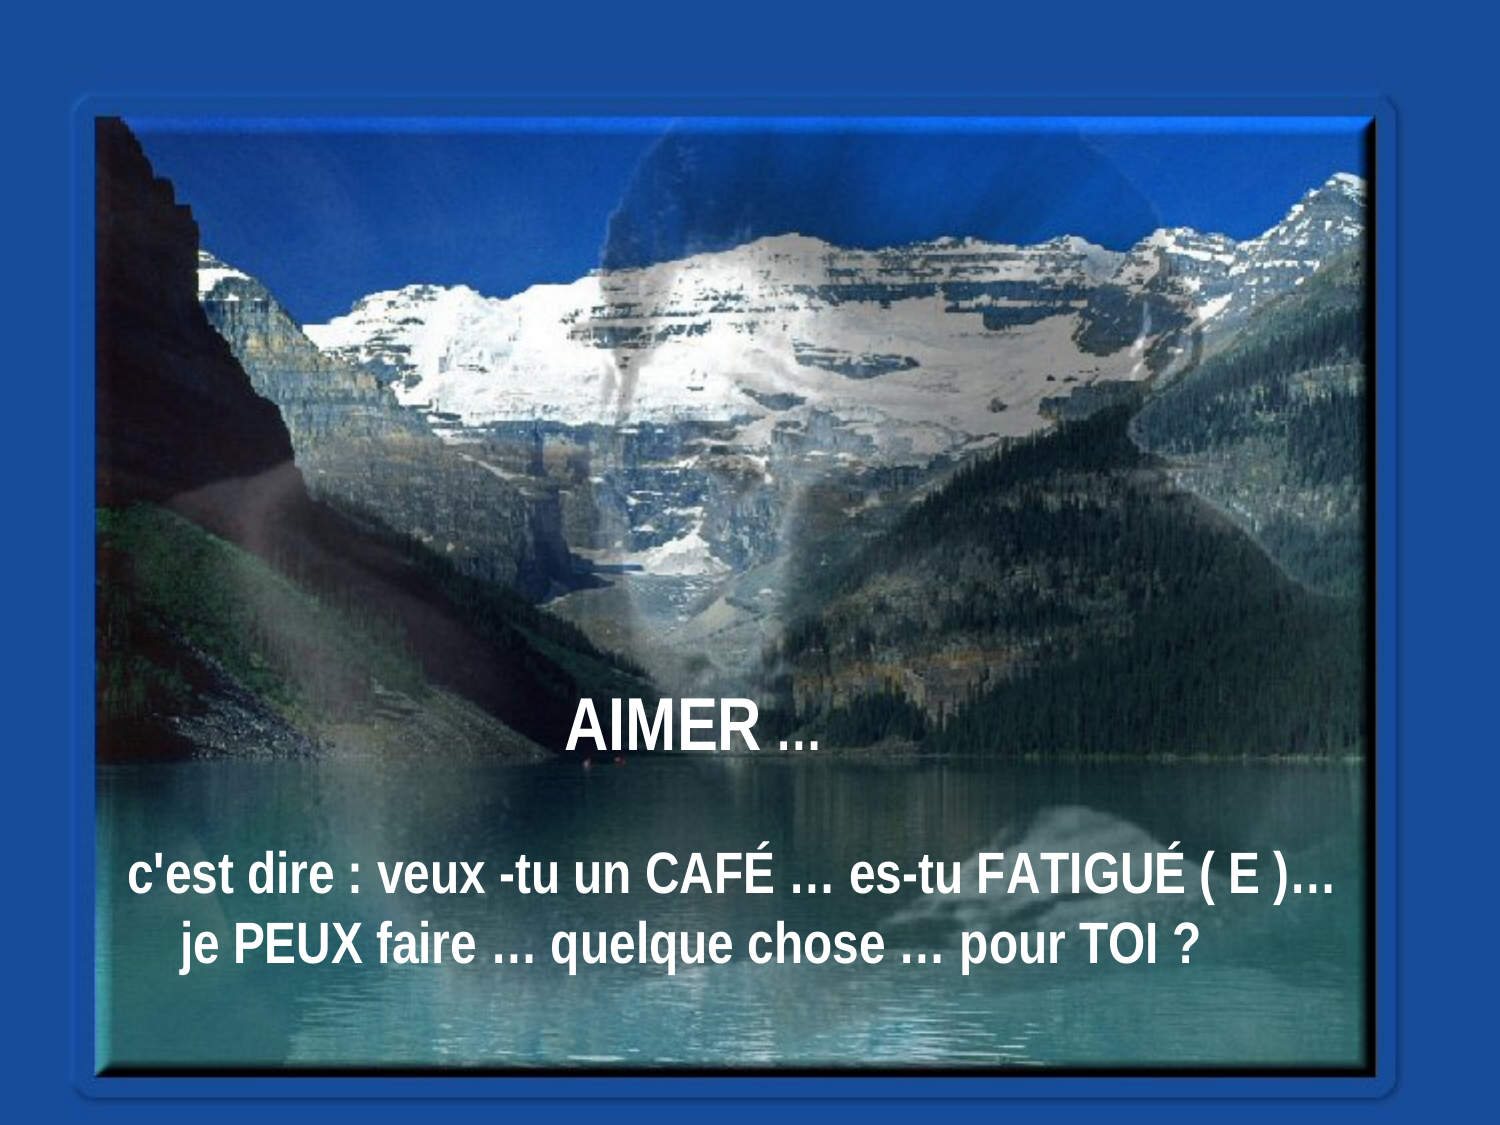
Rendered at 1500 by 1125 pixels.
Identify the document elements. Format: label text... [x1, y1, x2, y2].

text_box AIMER … c'est dire : veux -tu un CAFÉ … es-tu FATIGUÉ ( E )… je PEUX faire … quelque chose … pour TOI ? [112, 667, 1363, 984]
picture [0, 0, 1500, 1125]
